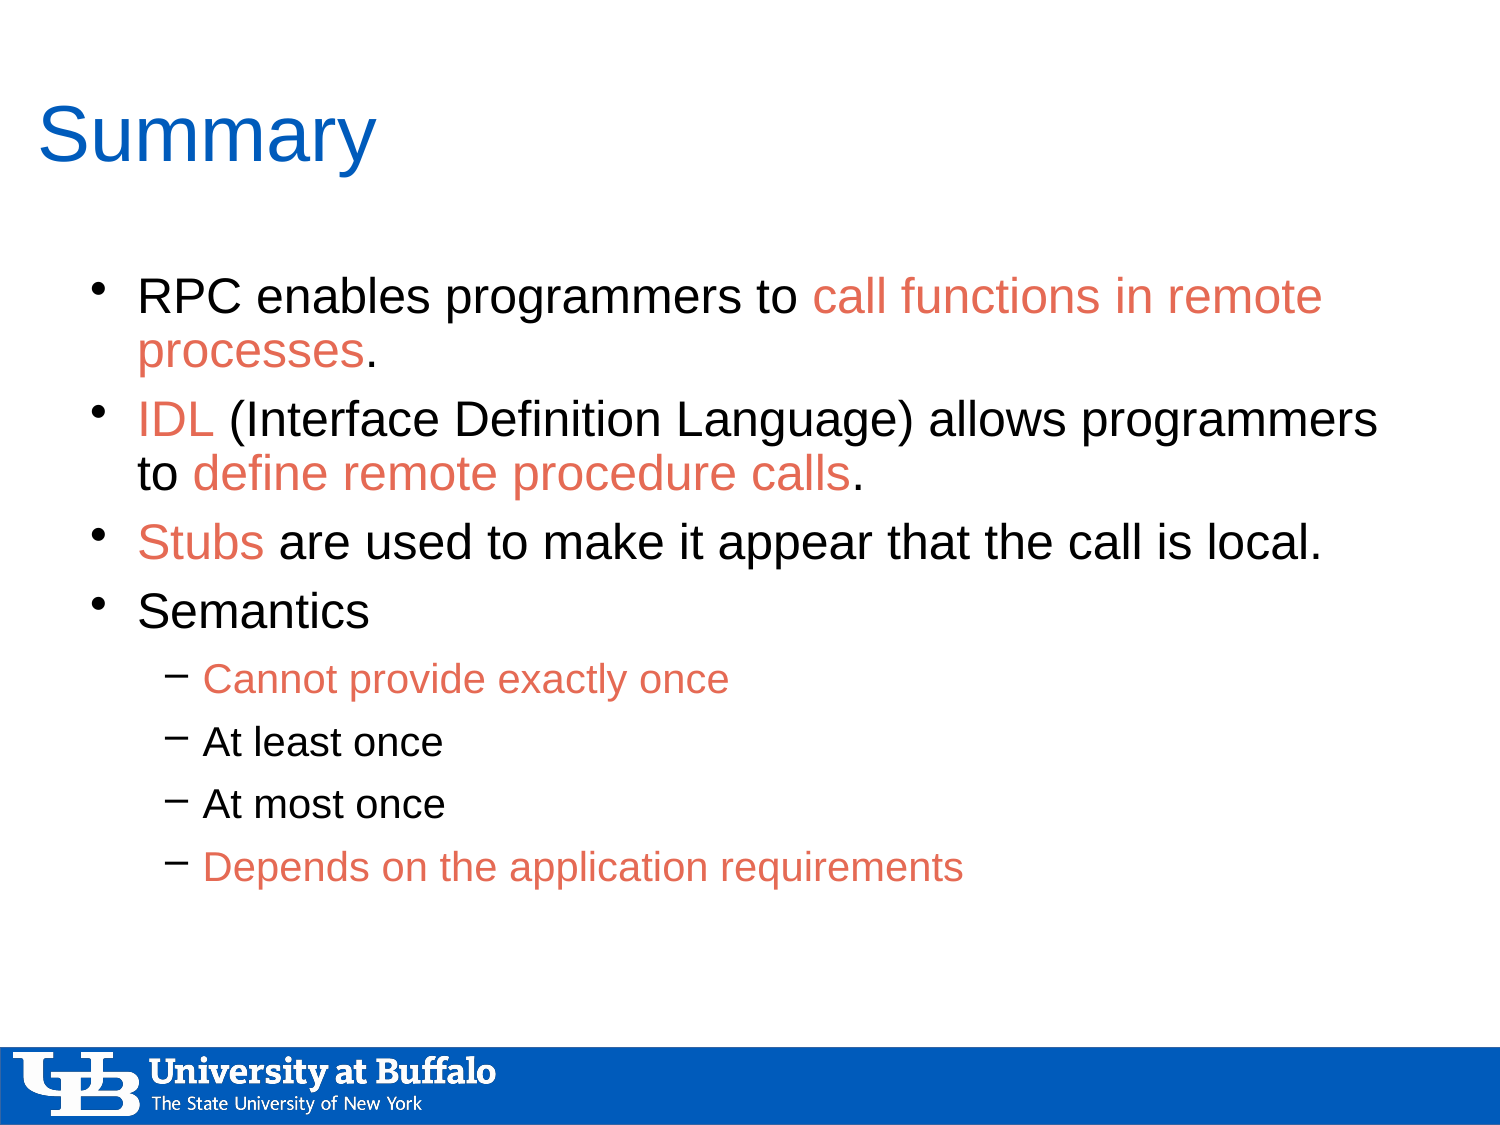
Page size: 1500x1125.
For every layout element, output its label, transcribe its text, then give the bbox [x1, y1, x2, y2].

title Summary [37, 40, 1388, 228]
picture [13, 1052, 496, 1116]
list RPC enables programmers to call functions in remote processes. IDL (Interface Definition Language) allows programmers to define remote procedure calls. Stubs are used to make it appear that the call is local. Semantics Cannot provide exactly once At least once At most once Depends on the application requirements [75, 263, 1425, 916]
